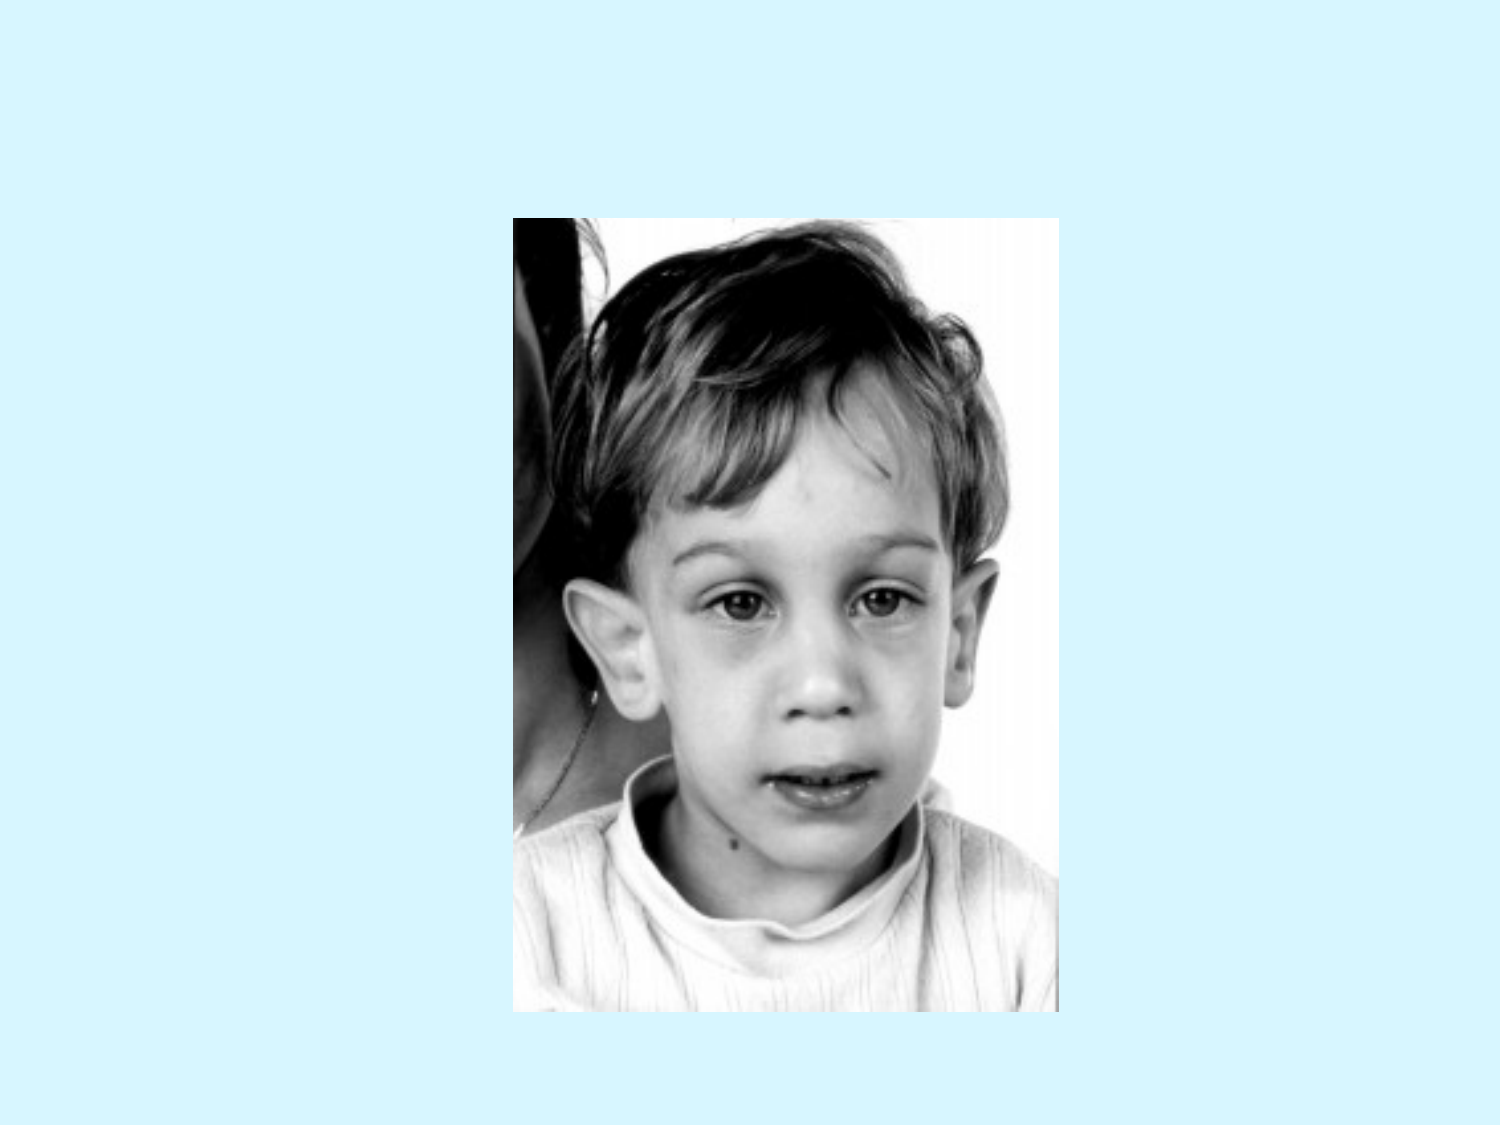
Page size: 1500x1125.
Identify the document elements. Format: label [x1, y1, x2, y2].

picture [513, 218, 1059, 1012]
